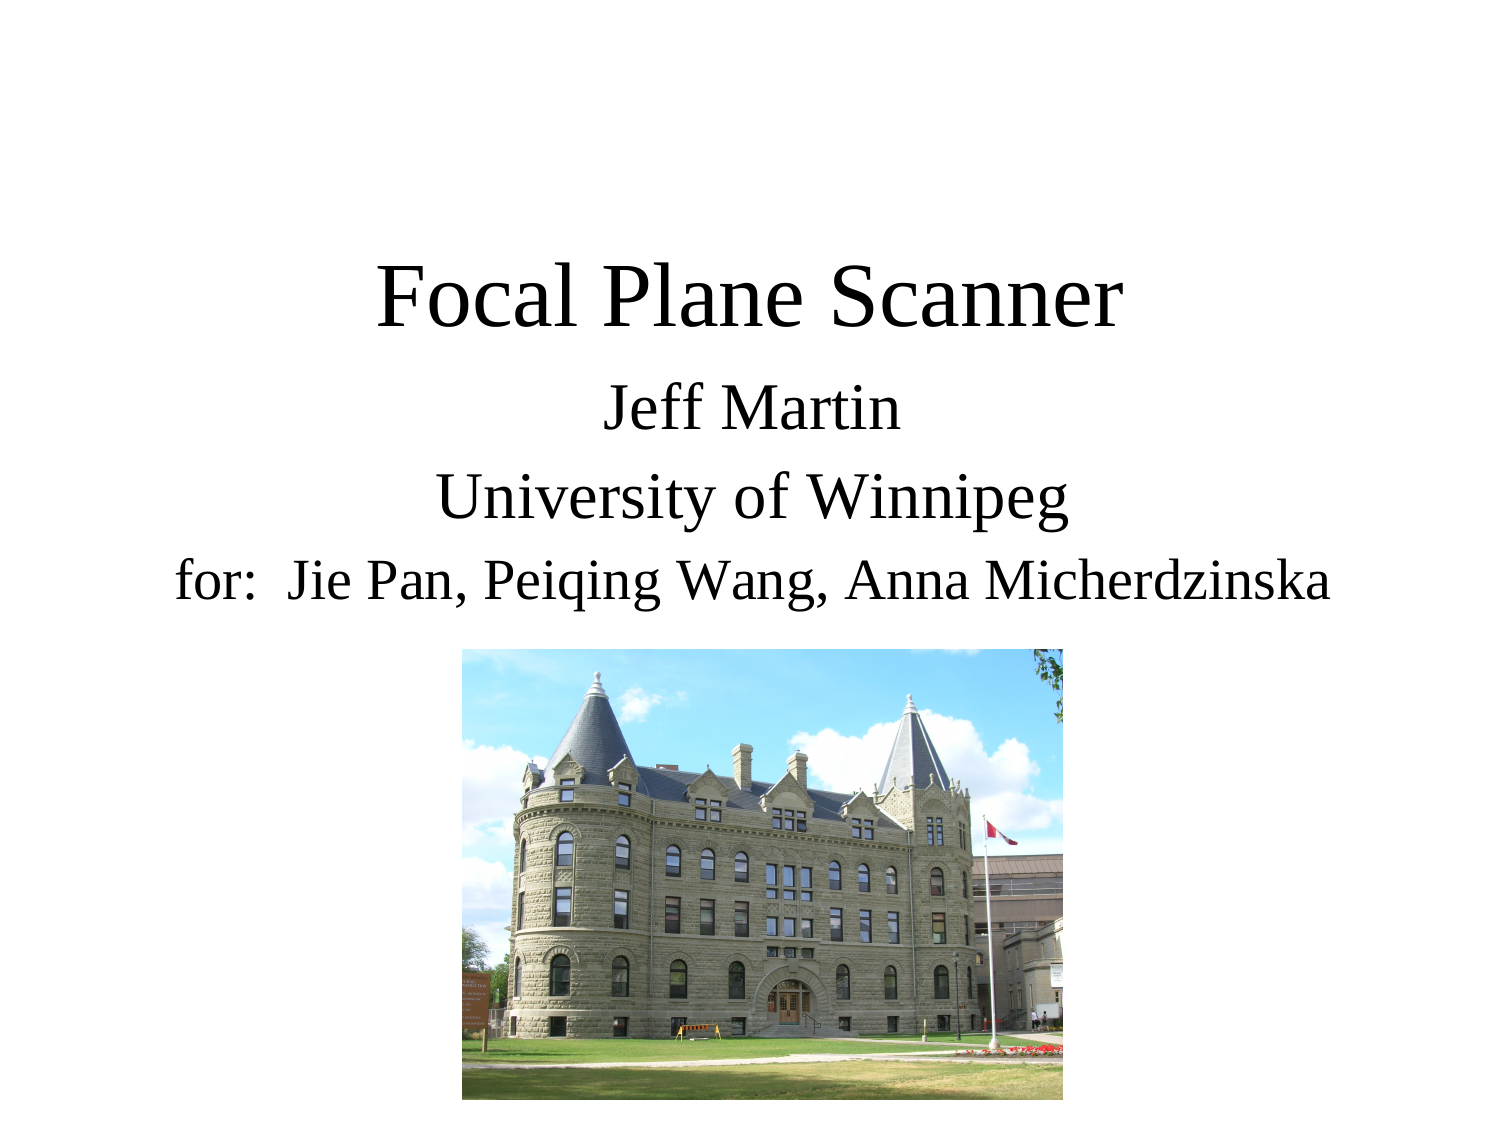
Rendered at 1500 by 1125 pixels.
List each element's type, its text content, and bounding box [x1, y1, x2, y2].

picture [462, 649, 1063, 1100]
title Focal Plane Scanner [112, 174, 1388, 417]
subtitle Jeff Martin University of Winnipeg for: Jie Pan, Peiqing Wang, Anna Micherdzinska [147, 362, 1359, 651]
